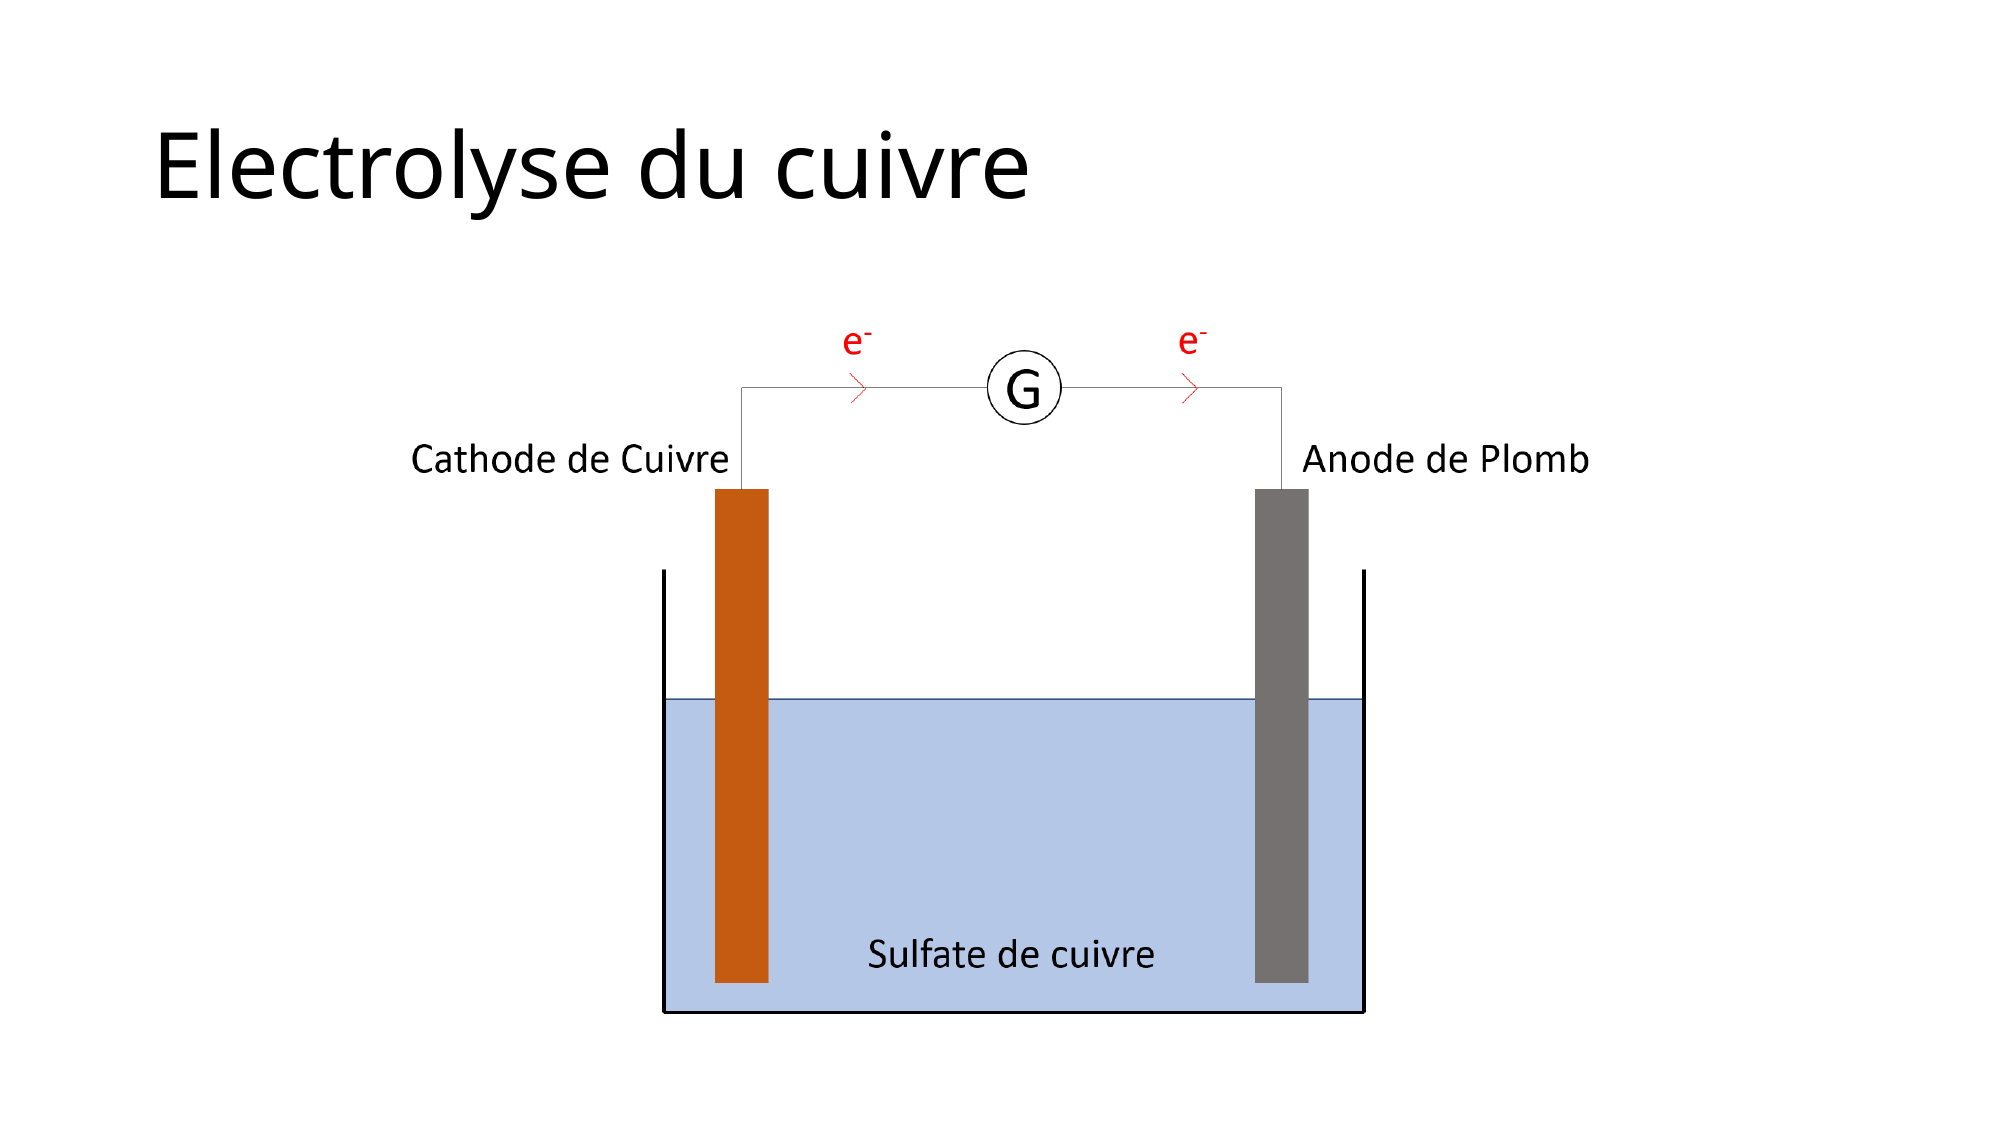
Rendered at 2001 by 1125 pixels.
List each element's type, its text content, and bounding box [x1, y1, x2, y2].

title Electrolyse du cuivre [137, 59, 1863, 278]
picture [384, 299, 1616, 1014]
